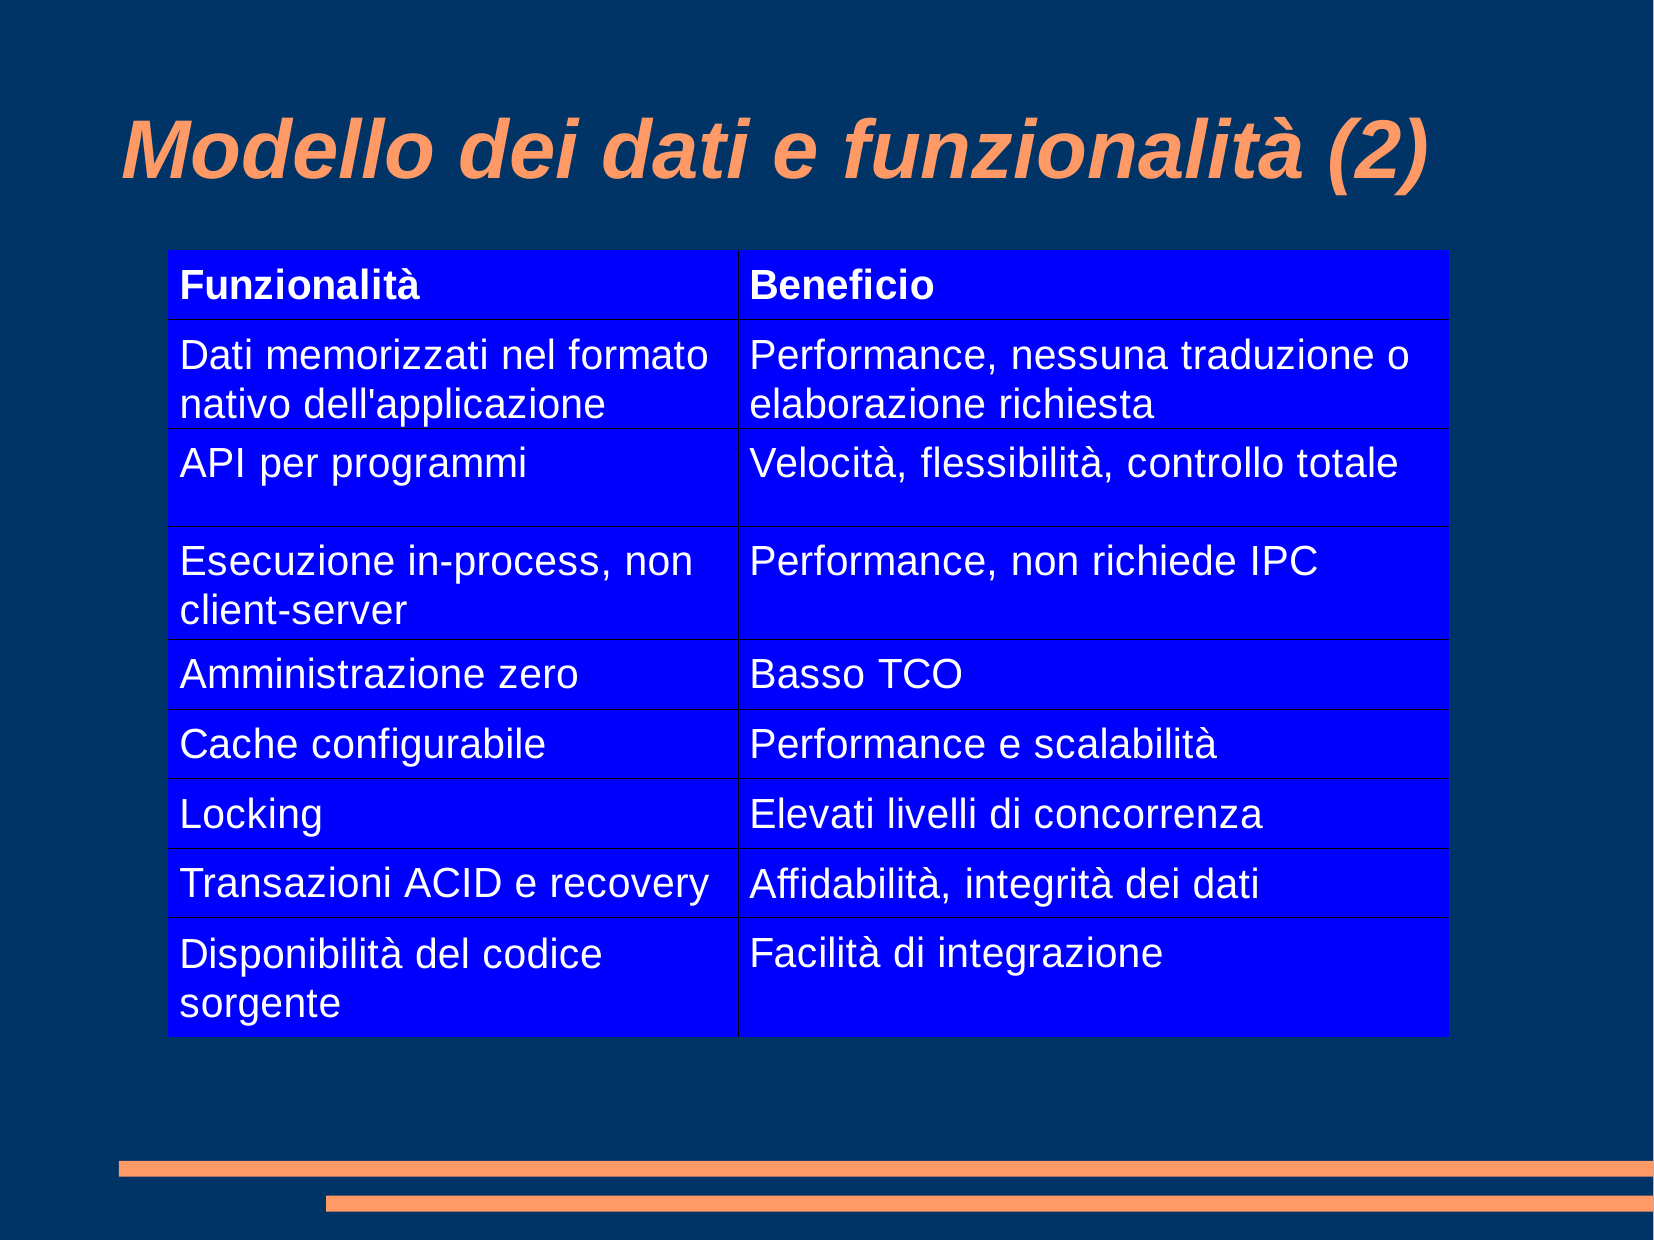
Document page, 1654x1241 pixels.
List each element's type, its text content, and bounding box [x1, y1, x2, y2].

title Modello dei dati e funzionalità (2) [121, 46, 1534, 254]
chart [168, 249, 1654, 1091]
